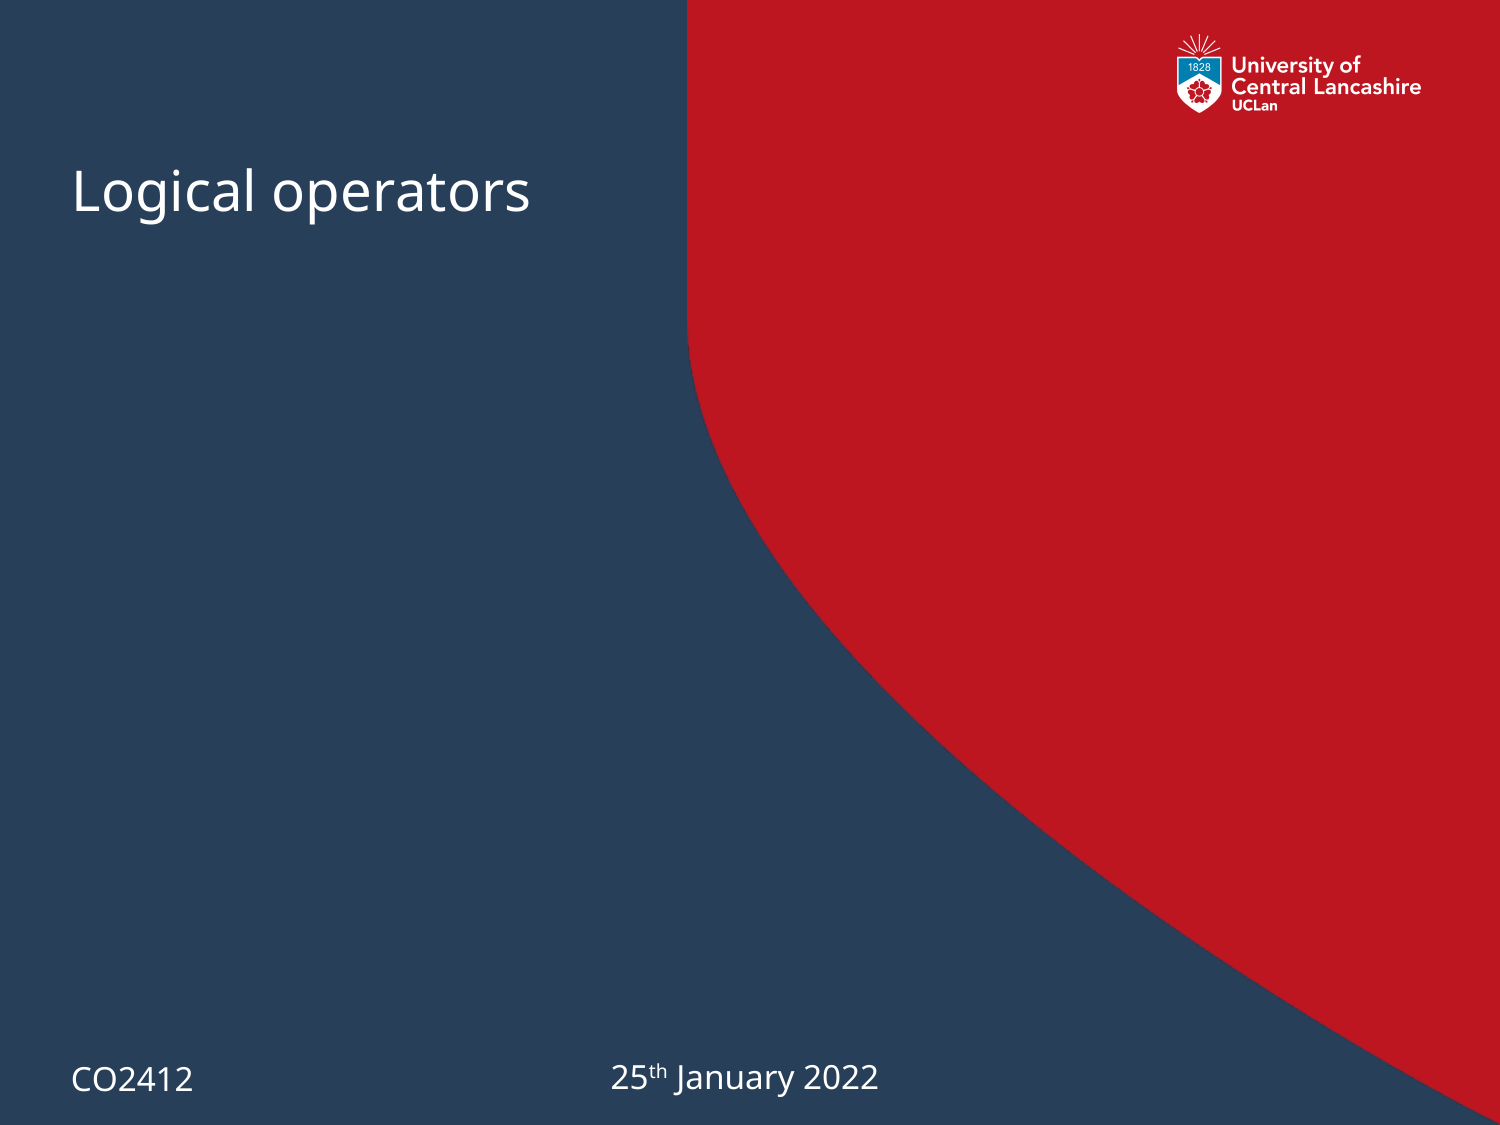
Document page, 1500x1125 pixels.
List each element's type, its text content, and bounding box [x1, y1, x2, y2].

picture [687, 0, 1500, 1125]
text_box Logical operators [56, 68, 1185, 310]
